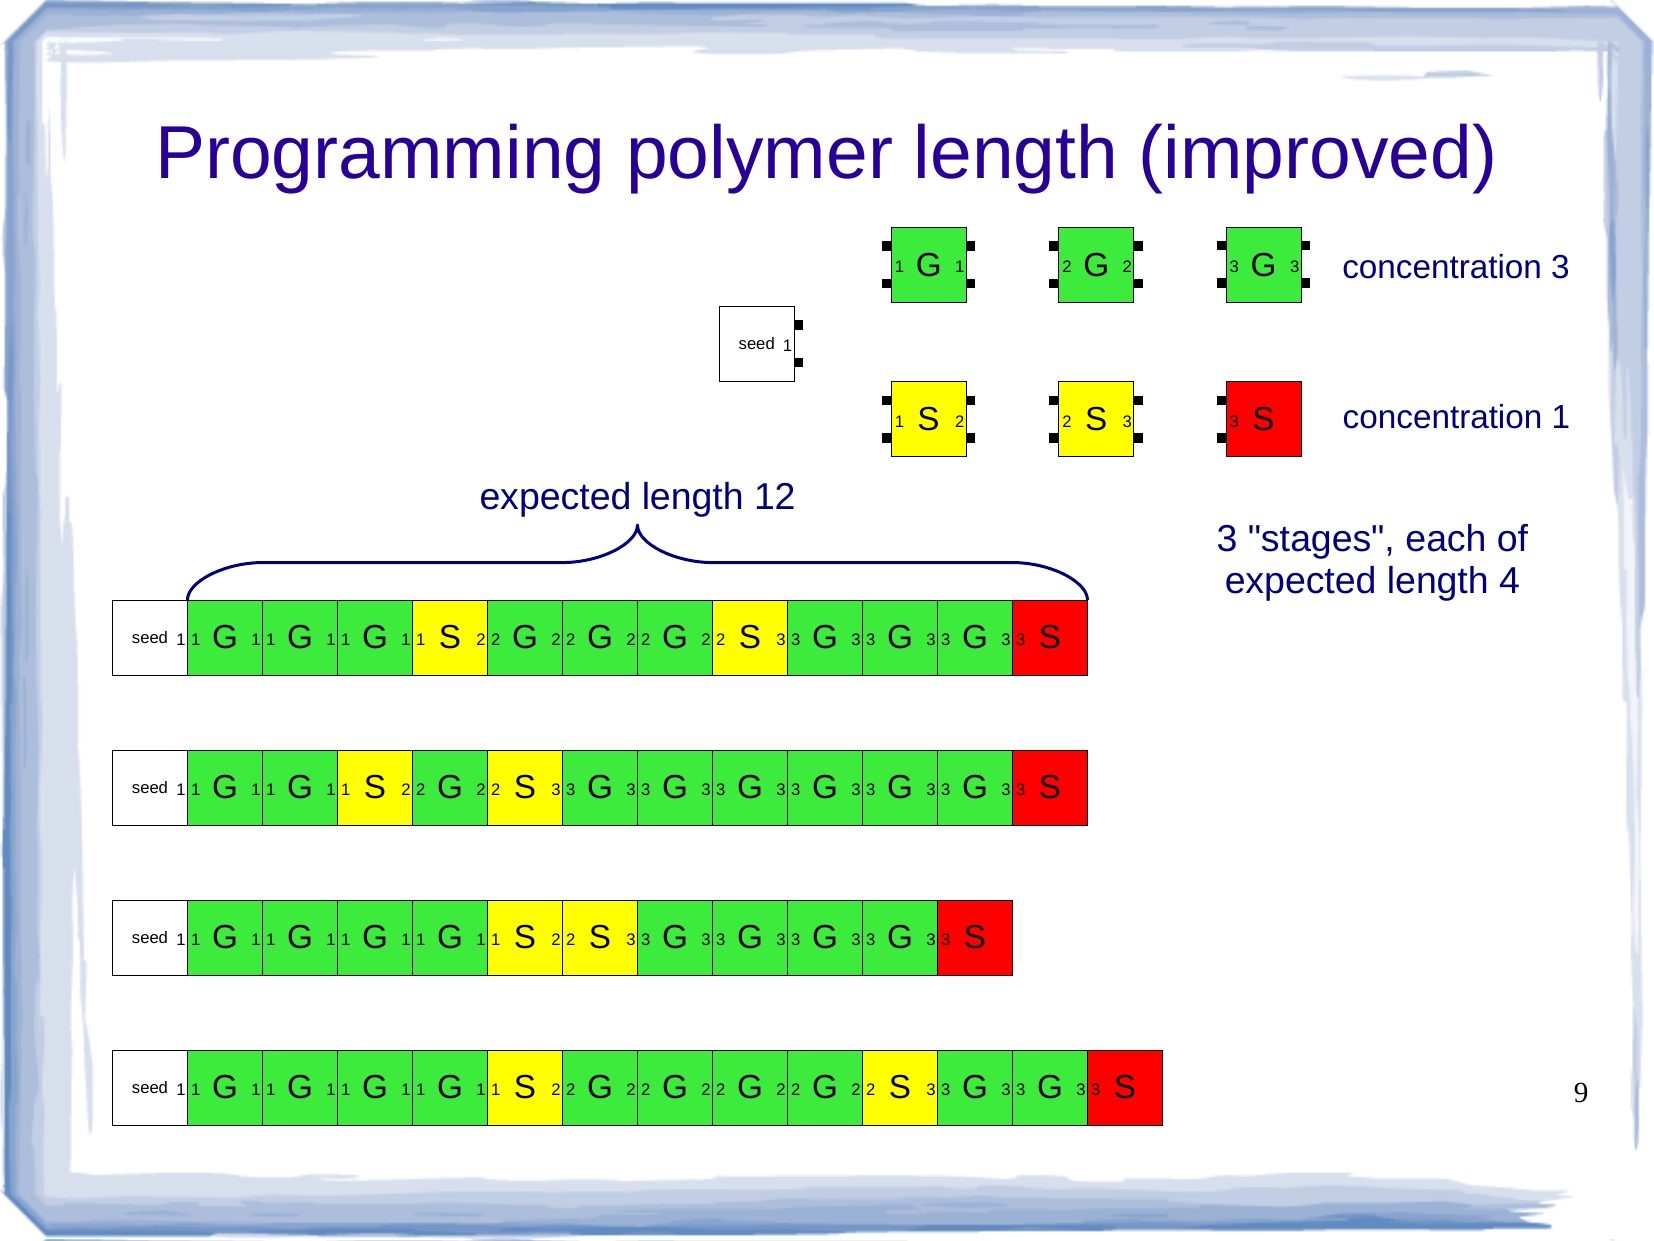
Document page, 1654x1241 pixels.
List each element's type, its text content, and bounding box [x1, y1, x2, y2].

text_box [1133, 241, 1143, 251]
text_box 3 [699, 778, 712, 801]
text_box 3 [639, 778, 653, 801]
text_box 3 [939, 778, 953, 801]
text_box [966, 241, 975, 251]
text_box 2 [474, 628, 487, 651]
text_box 3 [1014, 778, 1028, 801]
text_box 1 [339, 1078, 353, 1101]
text_box G [412, 900, 488, 976]
text_box 1 [264, 1078, 278, 1101]
text_box [795, 320, 803, 330]
text_box [1217, 433, 1227, 443]
text_box 1 [474, 1078, 488, 1101]
text_box [1049, 241, 1059, 251]
text_box 1 [893, 410, 906, 433]
text_box G [263, 600, 337, 676]
text_box [1133, 396, 1143, 405]
text_box seed [112, 750, 187, 826]
text_box 1 [264, 778, 278, 801]
text_box G [337, 900, 412, 976]
text_box 1 [189, 628, 203, 651]
text_box 3 [849, 628, 862, 651]
text_box 3 [924, 778, 937, 801]
text_box 1 [339, 778, 353, 801]
text_box 2 [414, 778, 428, 801]
text_box G [412, 1050, 488, 1126]
text_box G [412, 750, 488, 826]
text_box 1 [249, 1078, 263, 1101]
text_box S [863, 1050, 937, 1126]
text_box G [787, 600, 862, 676]
text_box [1217, 396, 1227, 405]
text_box 2 [714, 1078, 728, 1101]
text_box 1 [893, 256, 906, 279]
text_box 2 [714, 628, 728, 651]
text_box 3 [774, 928, 787, 951]
text_box 2 [849, 1078, 863, 1101]
text_box 1 [339, 628, 353, 651]
text_box concentration 1 [1328, 391, 1618, 444]
text_box 2 [699, 628, 713, 651]
text_box 3 [999, 1078, 1012, 1101]
text_box seed [719, 306, 795, 382]
text_box G [337, 600, 413, 676]
text_box [1301, 278, 1310, 288]
text_box 2 [1060, 410, 1074, 433]
text_box 1 [249, 928, 263, 951]
text_box 3 [939, 628, 953, 651]
text_box 1 [414, 628, 428, 651]
text_box G [862, 600, 937, 676]
text_box G [788, 750, 862, 826]
text_box 1 [339, 928, 353, 951]
text_box 3 [1120, 410, 1134, 433]
text_box 3 [789, 778, 803, 801]
text_box 2 [564, 628, 578, 651]
text_box [1049, 279, 1059, 288]
text_box S [413, 600, 487, 676]
text_box 2 [549, 1078, 562, 1101]
text_box [1301, 241, 1310, 250]
text_box 3 [789, 928, 803, 951]
text_box 3 [924, 928, 938, 951]
text_box 1 [324, 1078, 337, 1101]
text_box [966, 279, 975, 288]
text_box 1 [474, 928, 488, 951]
text_box 1 [399, 628, 413, 651]
text_box expected length 12 [450, 468, 826, 526]
text_box [882, 396, 892, 405]
text_box G [637, 1050, 712, 1126]
text_box 2 [953, 410, 967, 433]
text_box 3 [639, 928, 653, 951]
text_box [966, 396, 975, 405]
text_box [882, 241, 892, 251]
text_box 2 [789, 1078, 803, 1101]
text_box G [787, 1050, 863, 1126]
text_box S [1013, 600, 1088, 676]
text_box 1 [174, 778, 187, 801]
text_box [882, 279, 892, 288]
picture [0, 0, 1654, 1241]
text_box G [637, 600, 713, 676]
text_box 2 [639, 1078, 653, 1101]
text_box 1 [781, 335, 795, 357]
text_box 3 [714, 928, 728, 951]
text_box 3 [714, 778, 728, 801]
text_box 3 [1089, 1078, 1103, 1101]
text_box 2 [624, 628, 637, 651]
text_box [1217, 278, 1227, 288]
text_box [882, 433, 892, 443]
text_box G [862, 900, 938, 976]
text_box seed [112, 900, 187, 976]
text_box S [488, 750, 562, 826]
text_box G [187, 1050, 263, 1126]
text_box 2 [1120, 256, 1134, 278]
text_box 1 [324, 928, 337, 951]
text_box G [337, 1050, 412, 1126]
text_box G [937, 600, 1013, 676]
text_box S [488, 900, 562, 976]
text_box S [1058, 381, 1134, 457]
text_box S [562, 900, 637, 976]
text_box 3 [924, 628, 937, 651]
text_box 3 [939, 1078, 953, 1101]
text_box 3 [1074, 1078, 1088, 1101]
text_box S [1088, 1050, 1163, 1126]
text_box 1 [264, 928, 278, 951]
text_box S [1226, 381, 1302, 457]
text_box 1 [189, 1078, 203, 1101]
text_box 3 [789, 628, 803, 651]
text_box G [1058, 227, 1134, 303]
text_box 2 [489, 628, 503, 651]
text_box 1 [414, 1078, 428, 1101]
text_box 2 [774, 1078, 787, 1101]
text_box G [187, 600, 263, 676]
text_box 2 [549, 928, 562, 951]
text_box 3 [1014, 1078, 1028, 1101]
text_box 2 [564, 928, 578, 951]
text_box 3 "stages", each of expected length 4 [1185, 510, 1561, 609]
text_box 1 [324, 628, 337, 651]
text_box S [337, 750, 412, 826]
text_box 1 [174, 628, 187, 651]
text_box G [712, 750, 788, 826]
text_box 3 [939, 928, 953, 951]
text_box 2 [489, 778, 503, 801]
text_box 2 [624, 1078, 637, 1101]
text_box 3 [1288, 255, 1302, 278]
text_box G [1226, 227, 1302, 303]
text_box 3 [924, 1078, 937, 1101]
text_box 3 [864, 628, 878, 651]
text_box concentration 3 [1327, 241, 1618, 294]
text_box 3 [564, 778, 578, 801]
text_box 1 [249, 628, 263, 651]
text_box 2 [564, 1078, 578, 1101]
text_box 3 [624, 928, 637, 951]
text_box 2 [864, 1078, 878, 1101]
text_box 1 [249, 778, 263, 801]
text_box 1 [953, 256, 967, 279]
text_box G [187, 900, 263, 976]
text_box G [562, 750, 637, 826]
text_box S [1013, 750, 1088, 826]
text_box G [562, 1050, 637, 1126]
text_box seed [112, 600, 187, 676]
text_box 3 [1227, 410, 1241, 433]
text_box 3 [699, 928, 713, 951]
text_box 2 [399, 778, 412, 801]
text_box 3 [999, 778, 1013, 801]
text_box 3 [1227, 255, 1241, 278]
text_box 1 [399, 1078, 412, 1101]
text_box [966, 433, 975, 443]
text_box 3 [1014, 628, 1028, 651]
text_box [1133, 279, 1143, 288]
text_box 3 [864, 928, 878, 951]
text_box G [891, 227, 967, 303]
text_box G [787, 900, 862, 976]
text_box G [712, 1050, 787, 1126]
text_box S [488, 1050, 562, 1126]
text_box G [937, 750, 1013, 826]
text_box [1049, 433, 1059, 443]
text_box G [263, 1050, 337, 1126]
text_box 3 [849, 778, 862, 801]
text_box G [637, 900, 713, 976]
text_box 2 [699, 1078, 712, 1101]
text_box 1 [489, 928, 503, 951]
text_box G [713, 900, 787, 976]
text_box 1 [264, 628, 278, 651]
text_box 2 [639, 628, 653, 651]
text_box seed [112, 1050, 187, 1126]
text_box 2 [474, 778, 488, 801]
text_box S [891, 381, 967, 457]
text_box 3 [774, 628, 787, 651]
text_box 3 [774, 778, 788, 801]
text_box 1 [174, 1078, 187, 1101]
text_box G [862, 750, 937, 826]
text_box 2 [549, 628, 562, 651]
text_box [1049, 396, 1059, 405]
text_box G [487, 600, 562, 676]
text_box S [938, 900, 1013, 976]
text_box S [713, 600, 787, 676]
text_box 1 [399, 928, 412, 951]
text_box 1 [489, 1078, 503, 1101]
text_box G [263, 900, 337, 976]
text_box 1 [324, 778, 337, 801]
title Programming polymer length (improved) [82, 49, 1571, 257]
text_box [794, 358, 803, 367]
text_box [1133, 433, 1143, 443]
text_box 3 [549, 778, 562, 801]
text_box 2 [1060, 256, 1074, 278]
text_box 3 [849, 928, 862, 951]
text_box [1217, 241, 1227, 250]
text_box 1 [189, 778, 203, 801]
text_box 3 [999, 628, 1013, 651]
text_box 1 [414, 928, 428, 951]
text_box G [263, 750, 337, 826]
text_box 1 [174, 928, 187, 951]
text_box 3 [624, 778, 637, 801]
text_box G [187, 750, 263, 826]
text_box 3 [864, 778, 878, 801]
text_box G [937, 1050, 1012, 1126]
text_box 1 [189, 928, 203, 951]
text_box G [637, 750, 712, 826]
text_box G [1012, 1050, 1088, 1126]
text_box G [562, 600, 637, 676]
